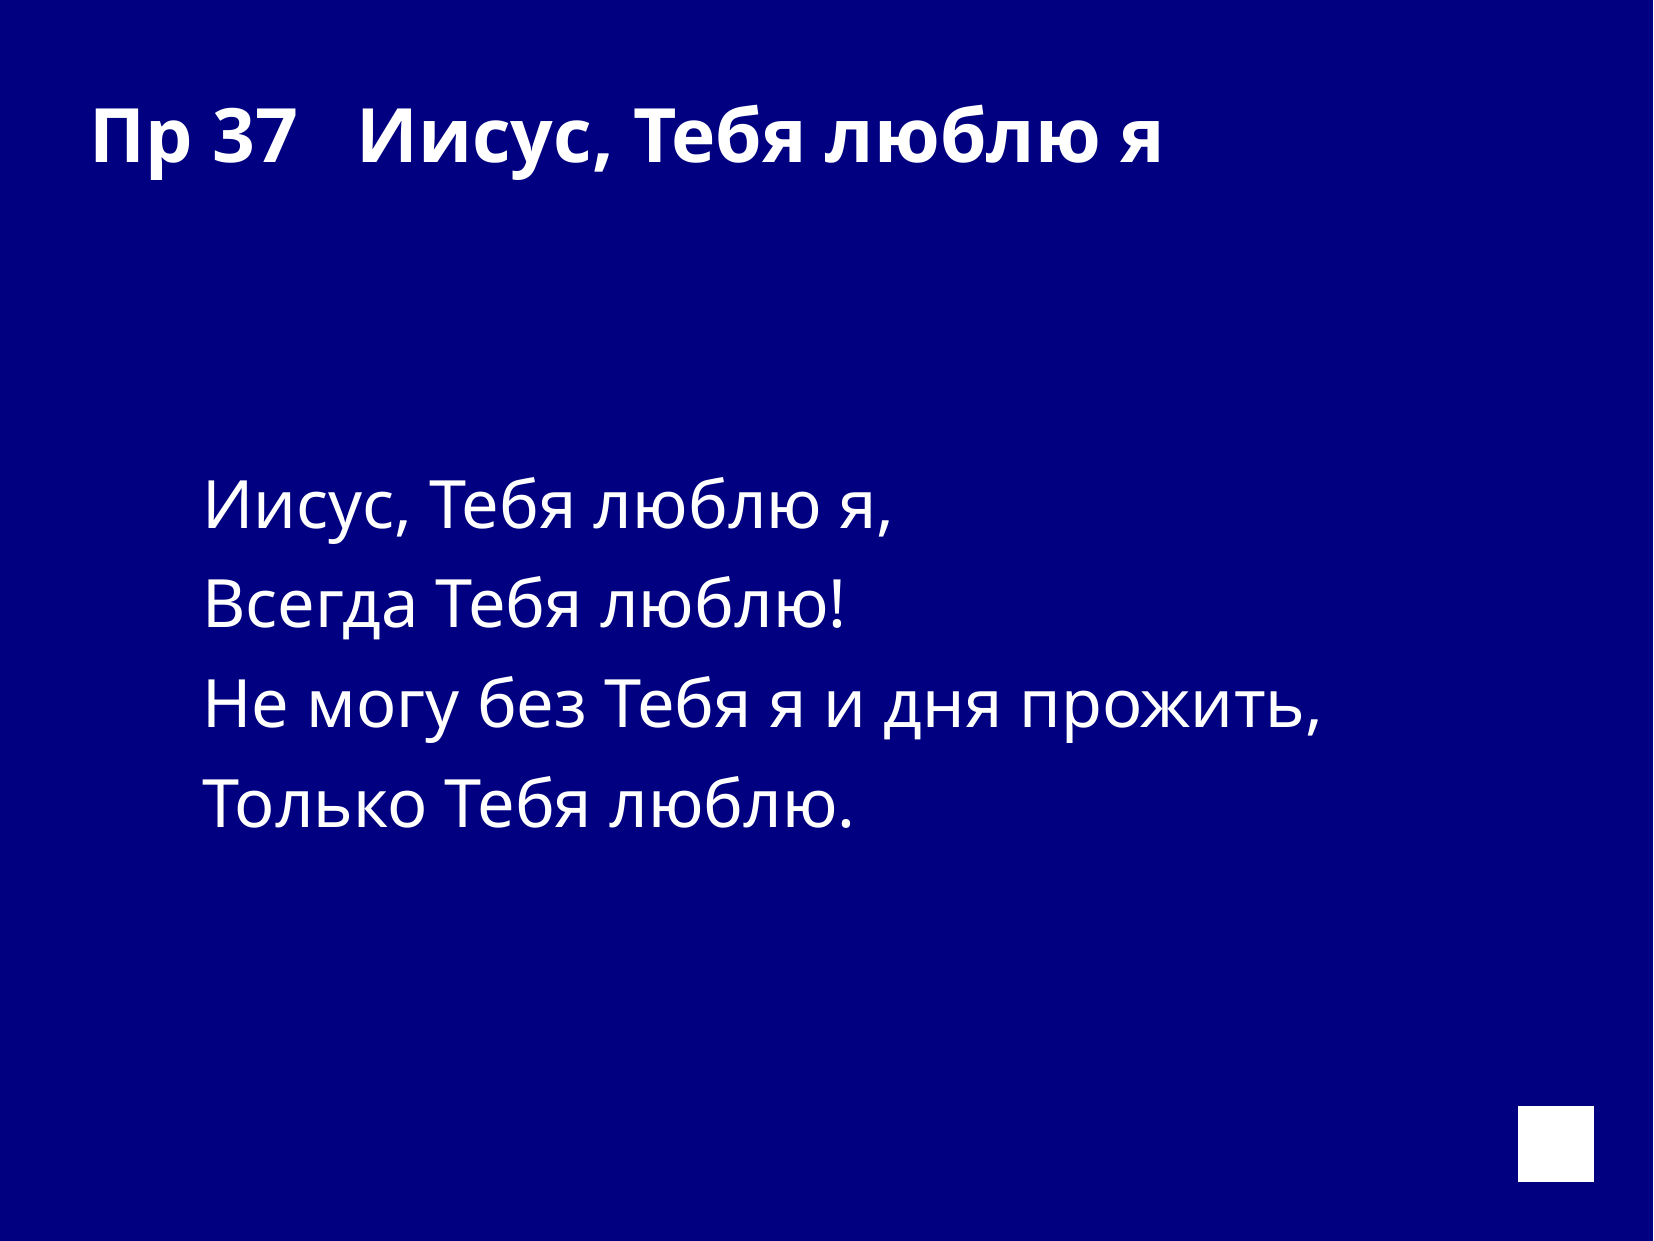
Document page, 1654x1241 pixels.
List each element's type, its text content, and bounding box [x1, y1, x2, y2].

text_box Пр 37 Иисус, Тебя люблю я [75, 75, 1576, 188]
text_box [1518, 1106, 1594, 1182]
text_box Иисус, Тебя люблю я, Всегда Тебя люблю! Не могу без Тебя я и дня прожить, Только Тебя люблю. [75, 188, 1576, 1163]
